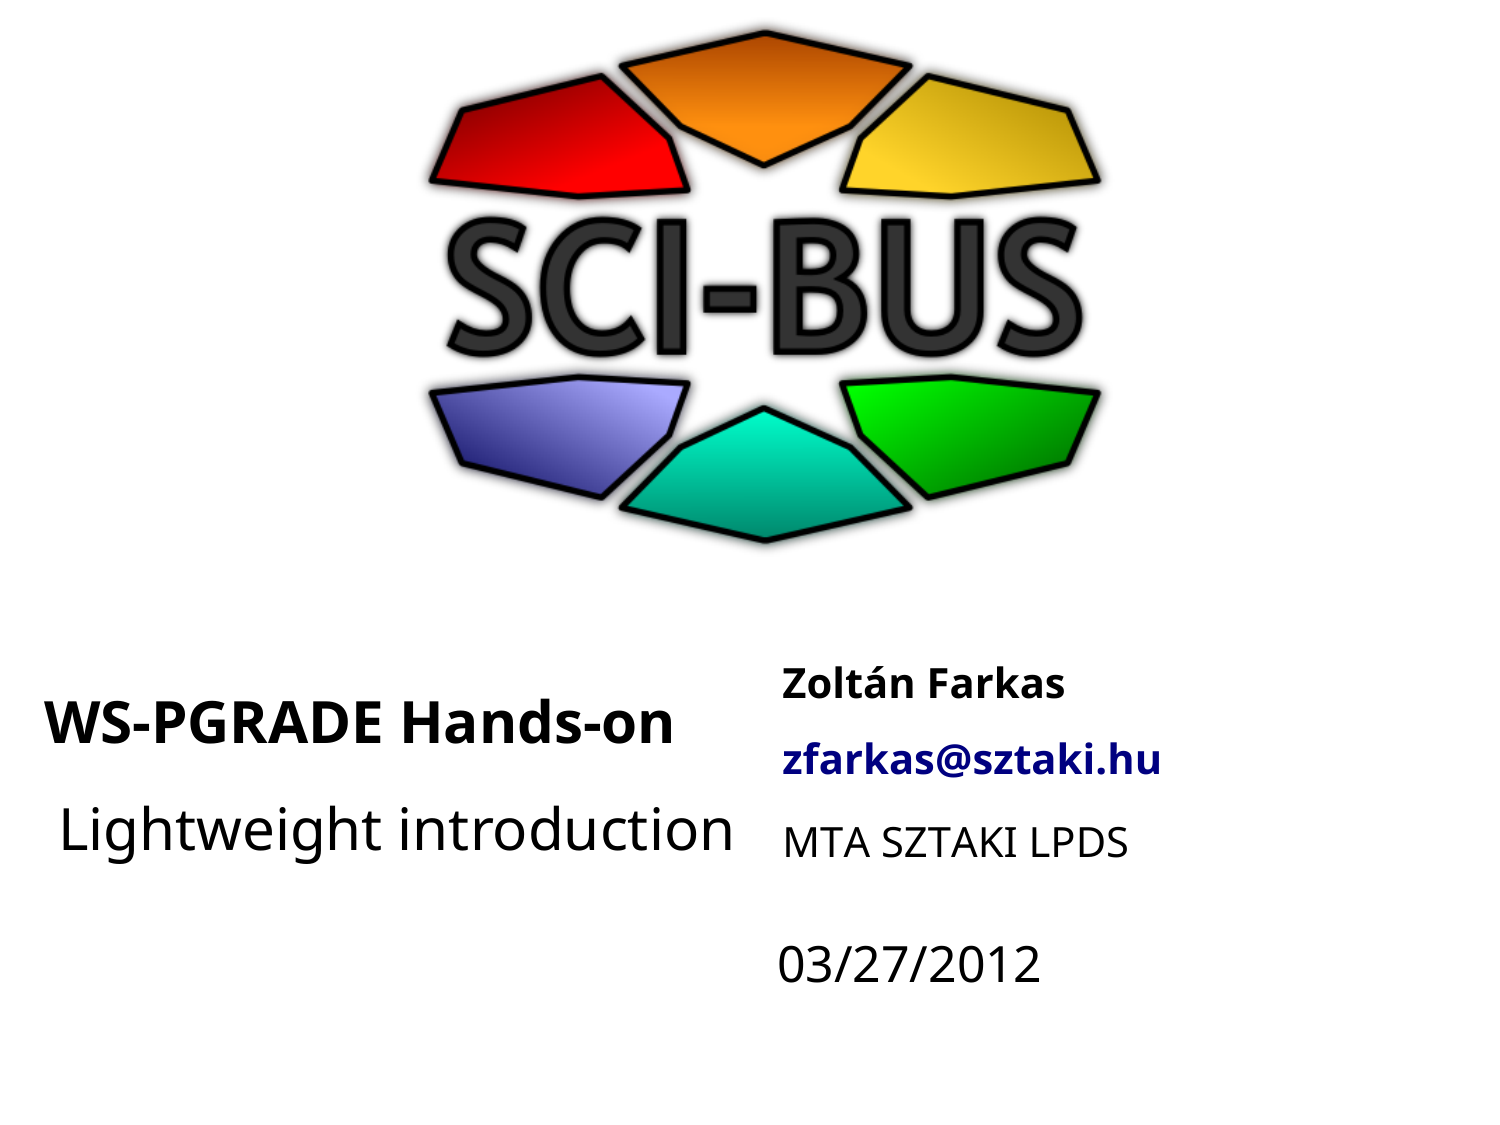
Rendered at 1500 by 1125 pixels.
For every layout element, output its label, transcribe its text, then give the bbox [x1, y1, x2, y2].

text_box Zoltán Farkas zfarkas@sztaki.hu MTA SZTAKI LPDS [767, 649, 1406, 875]
title WS-PGRADE Hands-on [29, 649, 767, 791]
subtitle Lightweight introduction [49, 708, 1300, 947]
picture [413, 17, 1117, 557]
